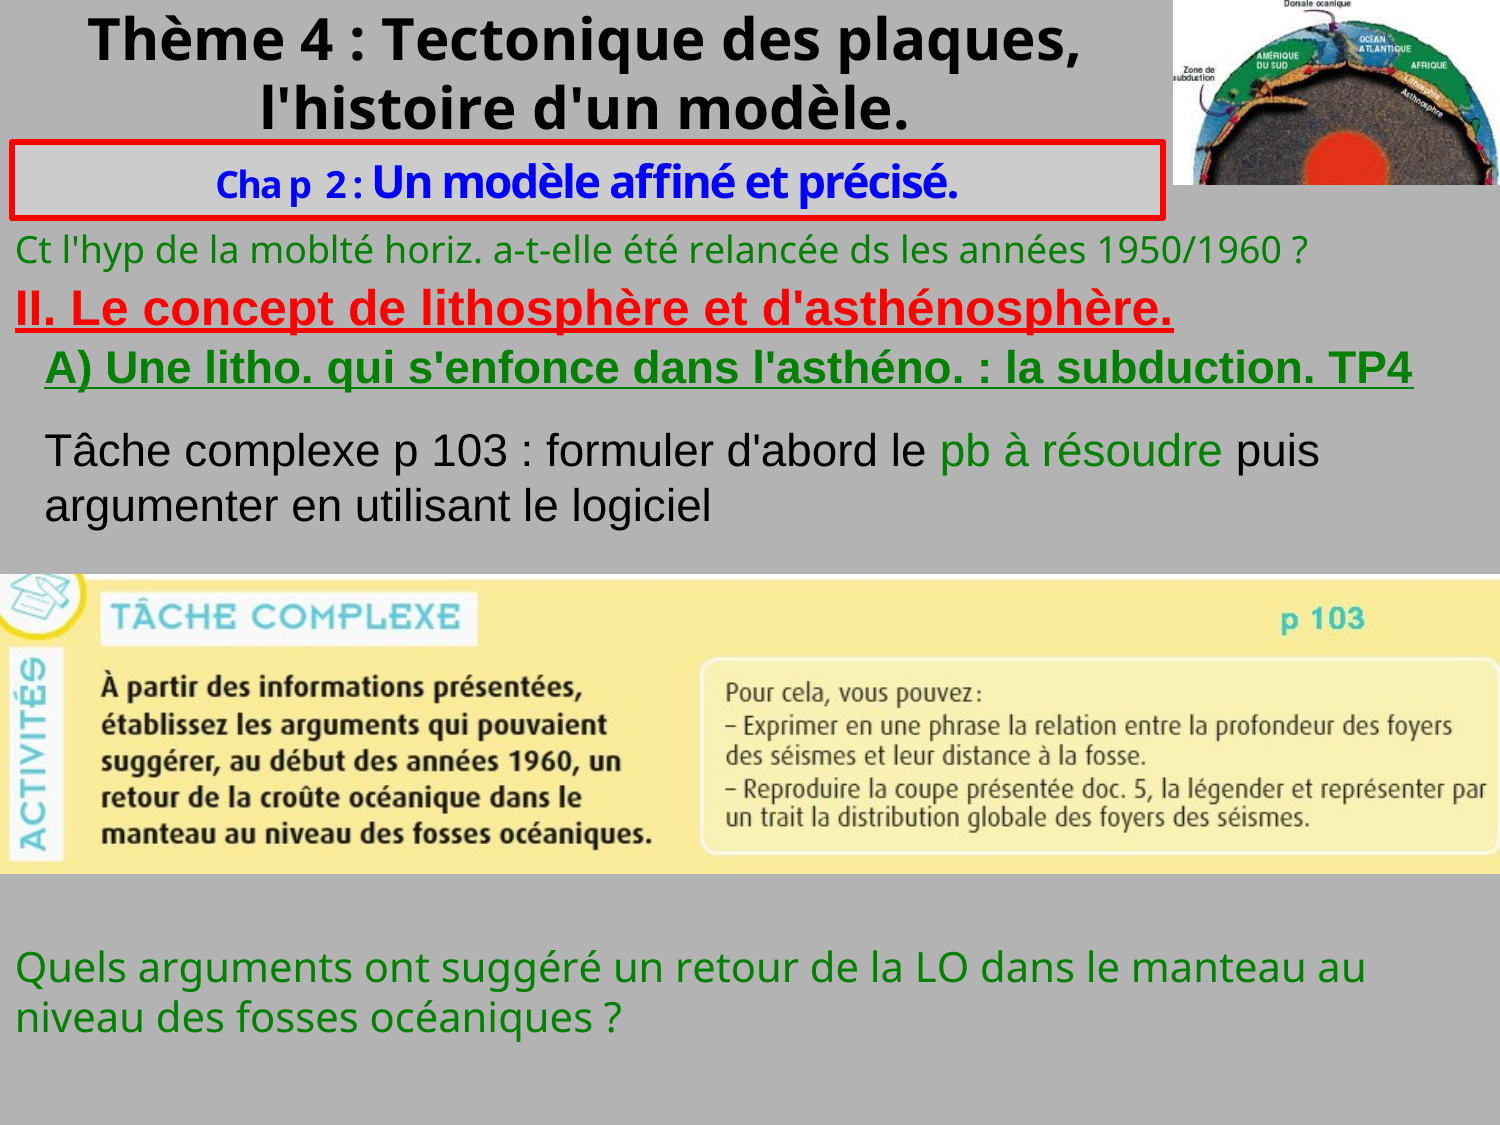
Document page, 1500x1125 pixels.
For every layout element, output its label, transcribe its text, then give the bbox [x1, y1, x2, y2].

text_box Ct l'hyp de la moblté horiz. a-t-elle été relancée ds les années 1950/1960 ? [0, 218, 1500, 279]
text_box II. Le concept de lithosphère et d'asthénosphère. [0, 267, 1418, 343]
text_box Thème 4 : Tectonique des plaques, l'histoire d'un modèle. [0, 0, 1173, 150]
text_box A) Une litho. qui s'enfonce dans l'asthéno. : la subduction. TP4 [29, 330, 1500, 401]
text_box Tâche complexe p 103 : formuler d'abord le pb à résoudre puis argumenter en utilisant le logiciel [29, 413, 1500, 539]
picture [0, 574, 1500, 875]
picture [1173, 0, 1500, 185]
text_box Quels arguments ont suggéré un retour de la LO dans le manteau au niveau des fosses océaniques ? [0, 933, 1500, 1048]
text_box Cha p 2 : Un modèle affiné et précisé. [11, 141, 1164, 218]
